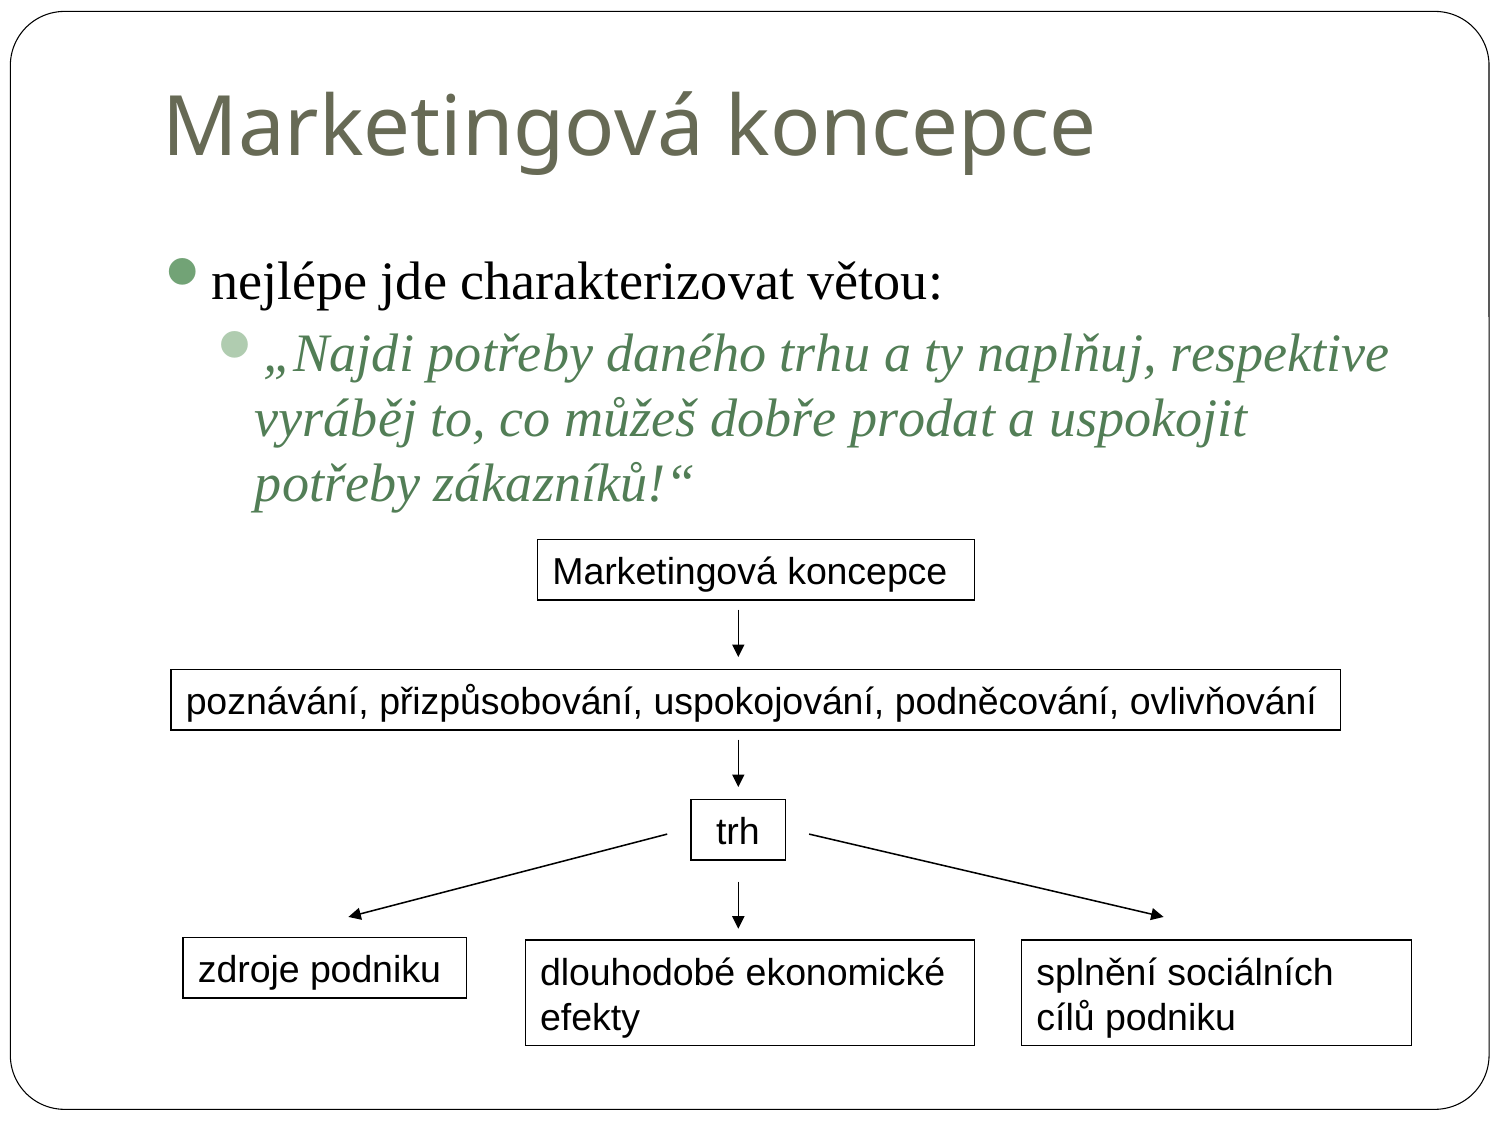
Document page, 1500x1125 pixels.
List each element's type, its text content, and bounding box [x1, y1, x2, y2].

list nejlépe jde charakterizovat větou: „Najdi potřeby daného trhu a ty naplňuj, respektive vyráběj to, co můžeš dobře prodat a uspokojit potřeby zákazníků!“ [150, 237, 1426, 988]
text_box zdroje podniku [183, 937, 467, 999]
text_box Marketingová koncepce [537, 539, 975, 600]
text_box dlouhodobé ekonomické efekty [525, 940, 975, 1046]
text_box splnění sociálních cílů podniku [1021, 940, 1412, 1046]
title Marketingová koncepce [147, 0, 1423, 188]
text_box poznávání, přizpůsobování, uspokojování, podněcování, ovlivňování [171, 669, 1341, 730]
text_box trh [690, 799, 786, 860]
